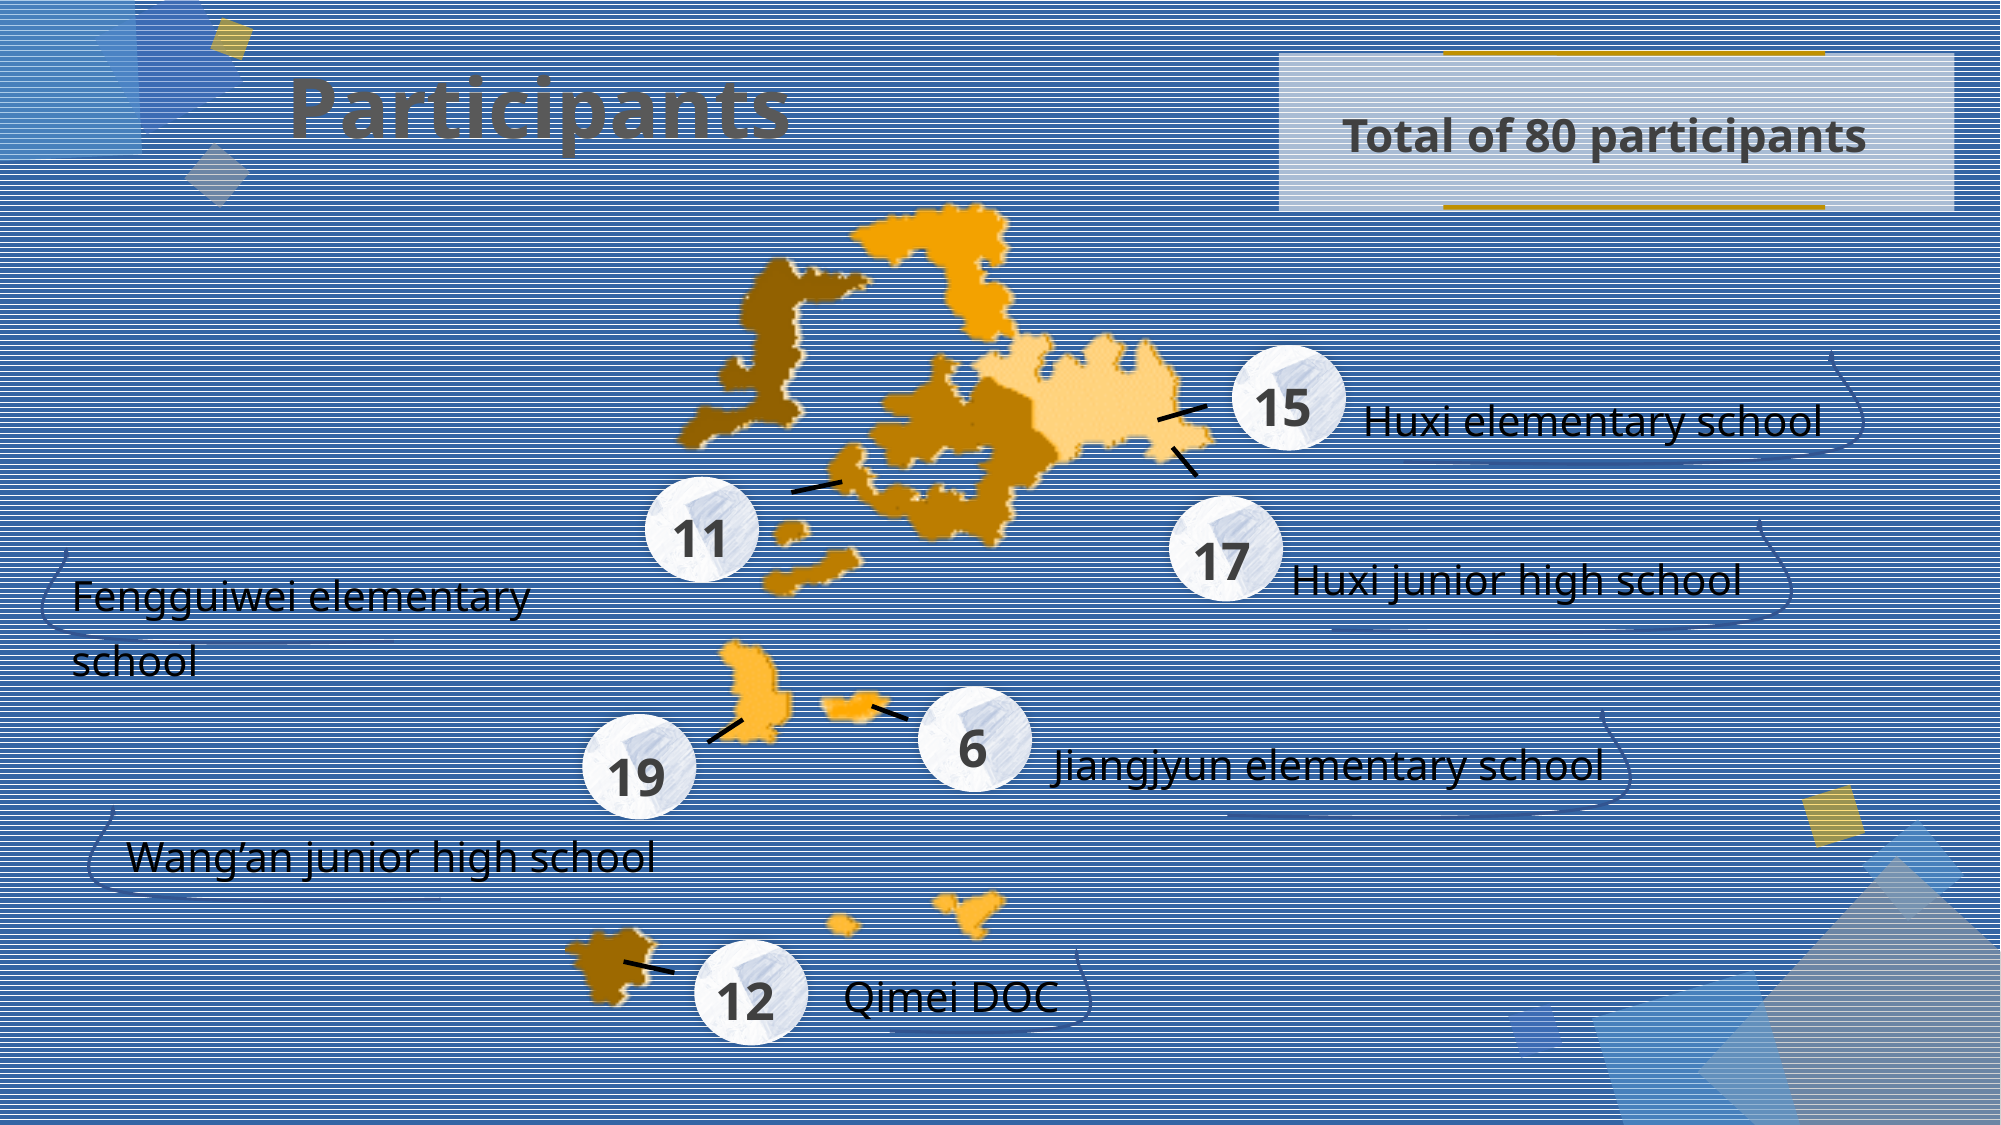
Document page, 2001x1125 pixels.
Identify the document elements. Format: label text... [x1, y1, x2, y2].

text_box Jiangjyun elementary school [1038, 731, 1621, 797]
text_box [582, 737, 592, 797]
text_box Huxi elementary school [1833, 372, 1962, 453]
text_box [1201, 495, 1251, 501]
text_box 12 [701, 942, 816, 1039]
text_box Fengguiwei elementary school [56, 547, 661, 693]
list Participants [271, 35, 1180, 189]
text_box 17 [1177, 501, 1292, 598]
text_box [644, 498, 656, 561]
text_box Qimei DOC [1065, 948, 1105, 1029]
picture [565, 112, 1431, 1013]
text_box [724, 1039, 779, 1046]
text_box [1206, 598, 1247, 602]
text_box [1261, 444, 1317, 451]
text_box 19 [592, 718, 707, 815]
text_box Huxi elementary school [1347, 372, 1861, 453]
text_box [675, 576, 729, 583]
text_box [1231, 374, 1238, 422]
text_box [1278, 53, 1955, 212]
text_box 11 [656, 479, 771, 576]
text_box Huxi junior high school [1275, 546, 1758, 612]
text_box [694, 967, 701, 1018]
text_box [918, 695, 943, 783]
text_box Wang’an junior high school [111, 808, 726, 889]
text_box Qimei DOC [828, 948, 1088, 1029]
text_box 15 [1238, 347, 1353, 444]
text_box [616, 815, 663, 820]
text_box [1169, 521, 1177, 576]
text_box 6 [943, 689, 1058, 786]
text_box Total of 80 participants [1327, 82, 1942, 170]
text_box [617, 714, 662, 718]
text_box [948, 786, 1002, 793]
